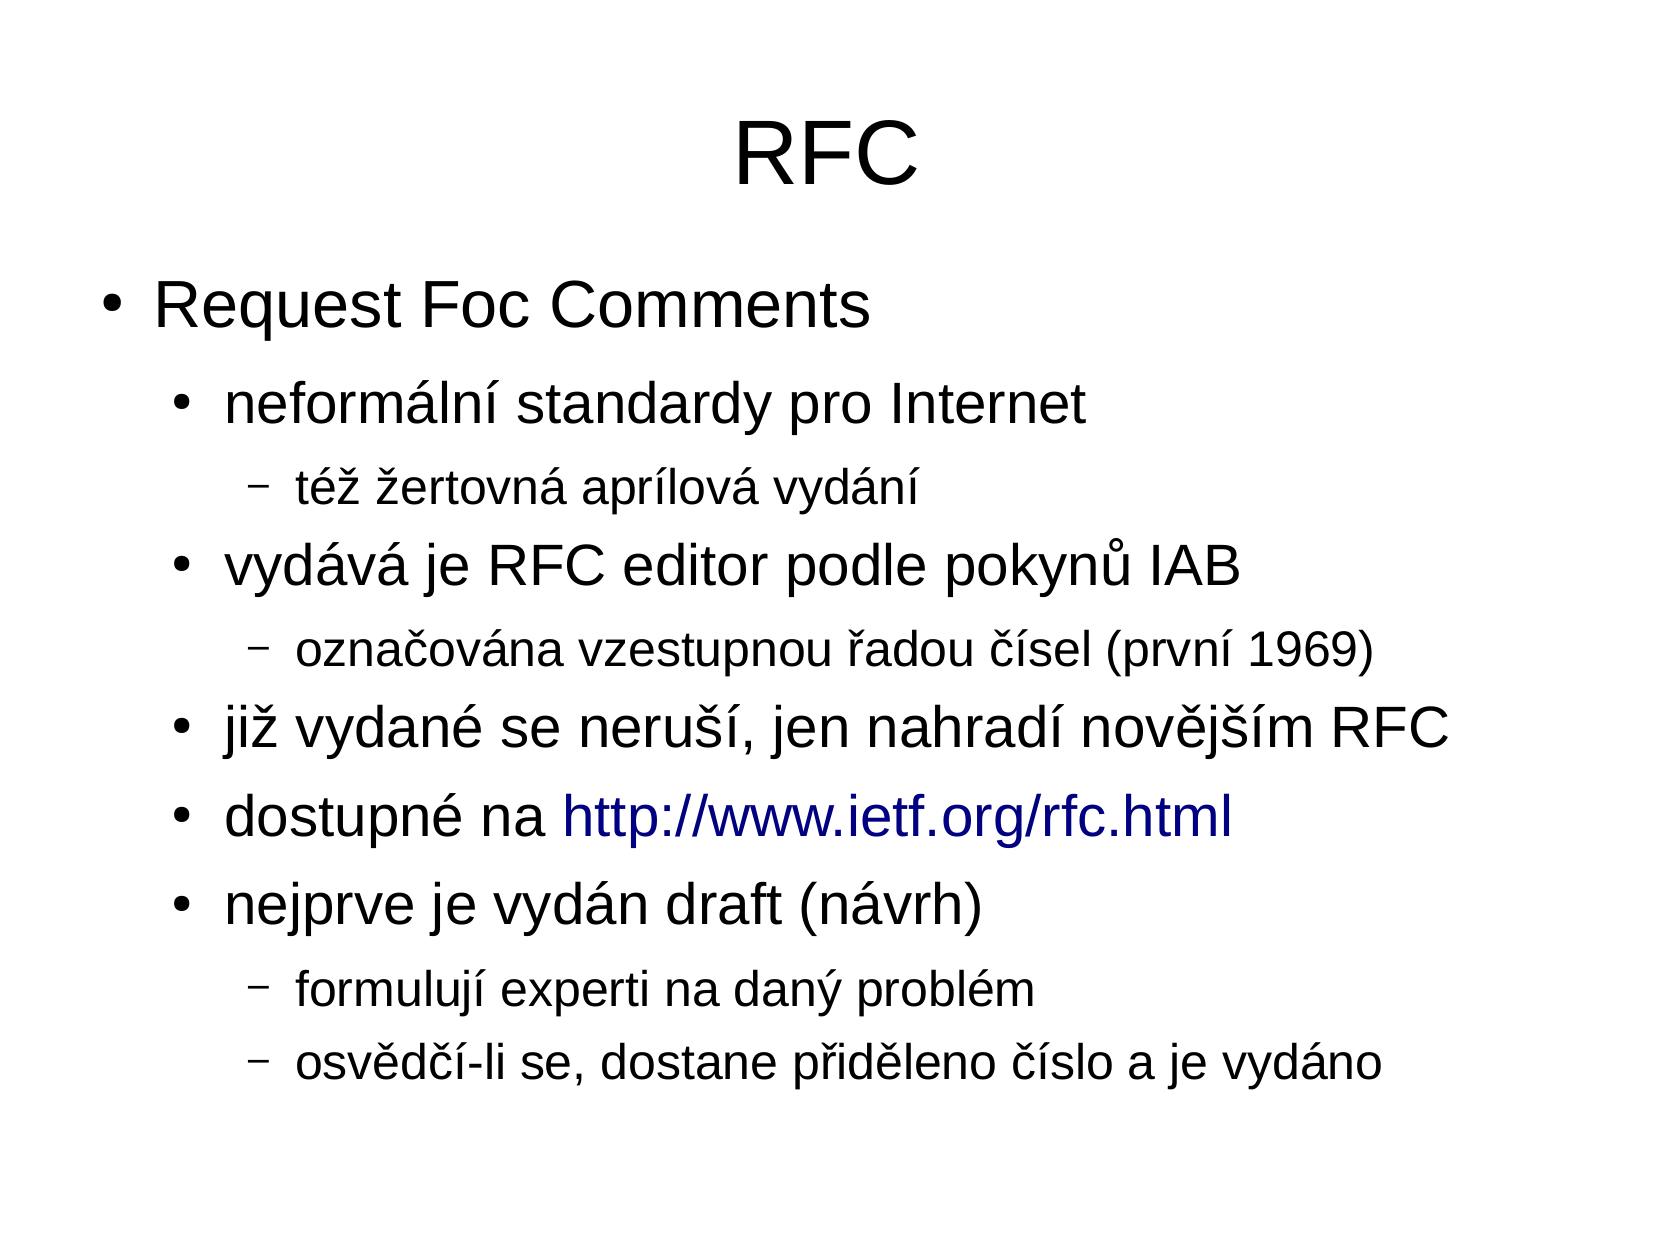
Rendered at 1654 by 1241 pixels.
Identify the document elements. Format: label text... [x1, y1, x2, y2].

list Request Foc Comments neformální standardy pro Internet též žertovná aprílová vydání vydává je RFC editor podle pokynů IAB označována vzestupnou řadou čísel (první 1969) již vydané se neruší, jen nahradí novějším RFC dostupné na http://www.ietf.org/rfc.html nejprve je vydán draft (návrh) formulují experti na daný problém osvědčí-li se, dostane přiděleno číslo a je vydáno [82, 266, 1571, 1091]
title RFC [82, 56, 1571, 250]
